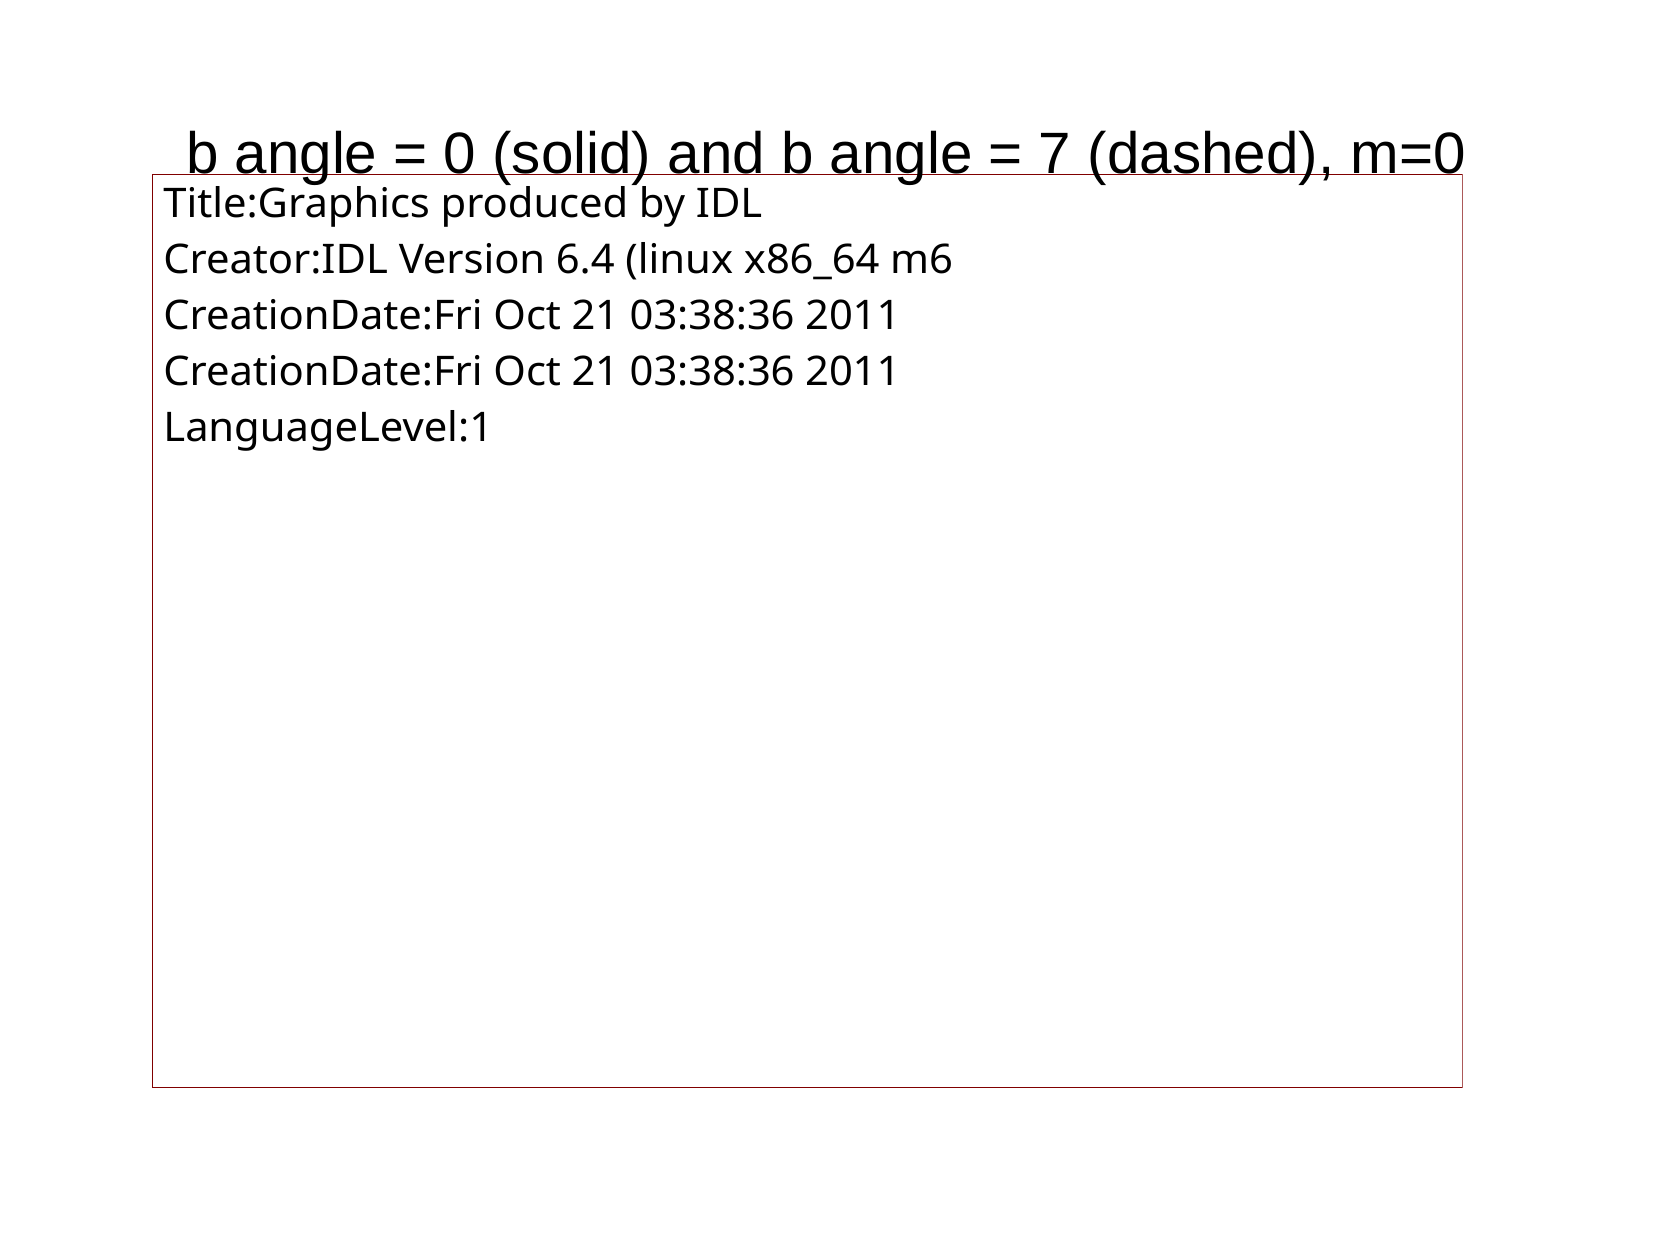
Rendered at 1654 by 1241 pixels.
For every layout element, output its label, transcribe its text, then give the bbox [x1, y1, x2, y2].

title b angle = 0 (solid) and b angle = 7 (dashed), m=0 [82, 56, 1571, 250]
picture [150, 250, 1463, 1088]
